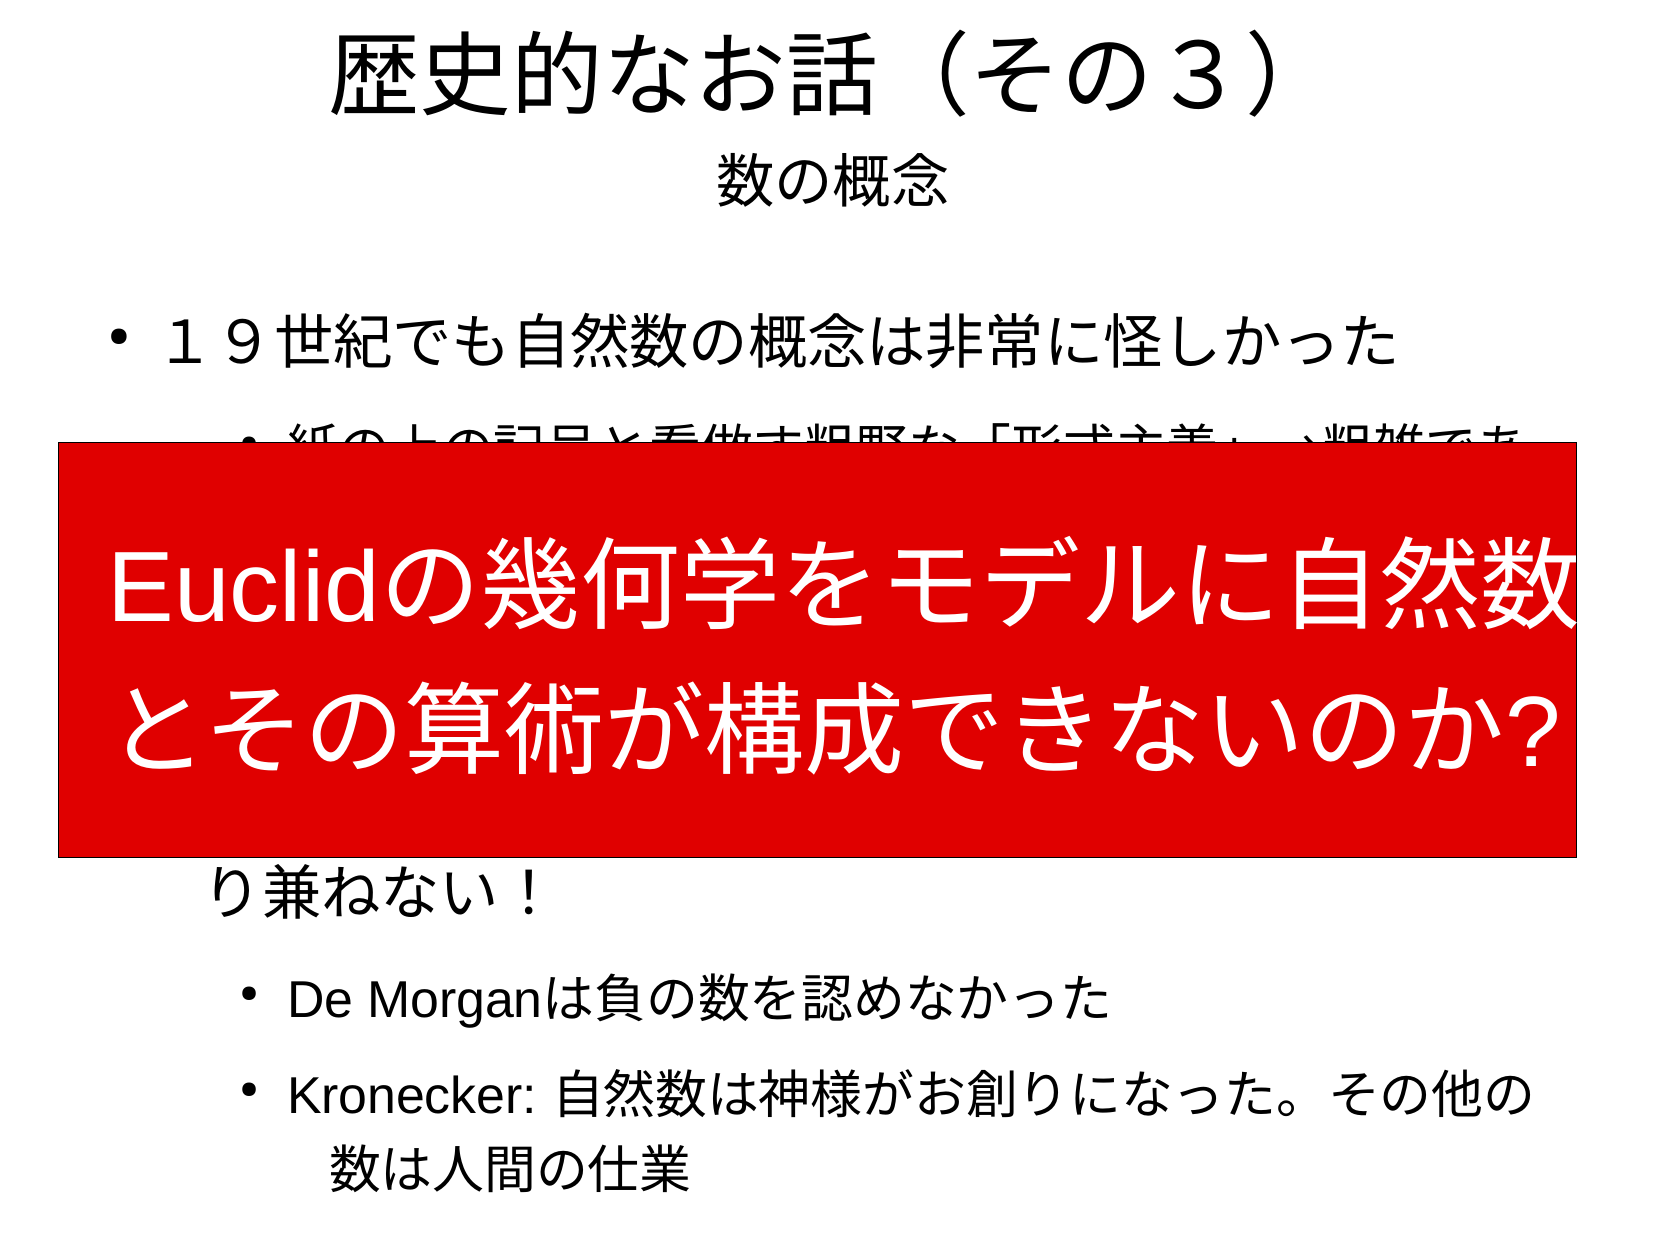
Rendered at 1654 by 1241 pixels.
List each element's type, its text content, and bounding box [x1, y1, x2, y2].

list １９世紀でも自然数の概念は非常に怪しかった 紙の上の記号と看做す粗野な「形式主義」→粗雑である 「心理主義」→私の心の”１”と貴方の”１ ”は同値？ 自然数を使って整数、有理数、実数、代数的数が定義できるが、土台の自然数が怪しければ総崩れに成り兼ねない！ De Morganは負の数を認めなかった Kronecker: 自然数は神様がお創りになった。その他の数は人間の仕業 [76, 295, 1565, 442]
list １９世紀でも自然数の概念は非常に怪しかった 紙の上の記号と看做す粗野な「形式主義」→粗雑である 「心理主義」→私の心の”１”と貴方の”１ ”は同値？ 自然数を使って整数、有理数、実数、代数的数が定義できるが、土台の自然数が怪しければ総崩れに成り兼ねない！ De Morganは負の数を認めなかった Kronecker: 自然数は神様がお創りになった。その他の数は人間の仕業 [76, 858, 1565, 1211]
title 歴史的なお話（その３） 数の概念 [88, 14, 1577, 207]
text_box Euclidの幾何学をモデルに自然数 とその算術が構成できないのか? [58, 442, 1577, 858]
